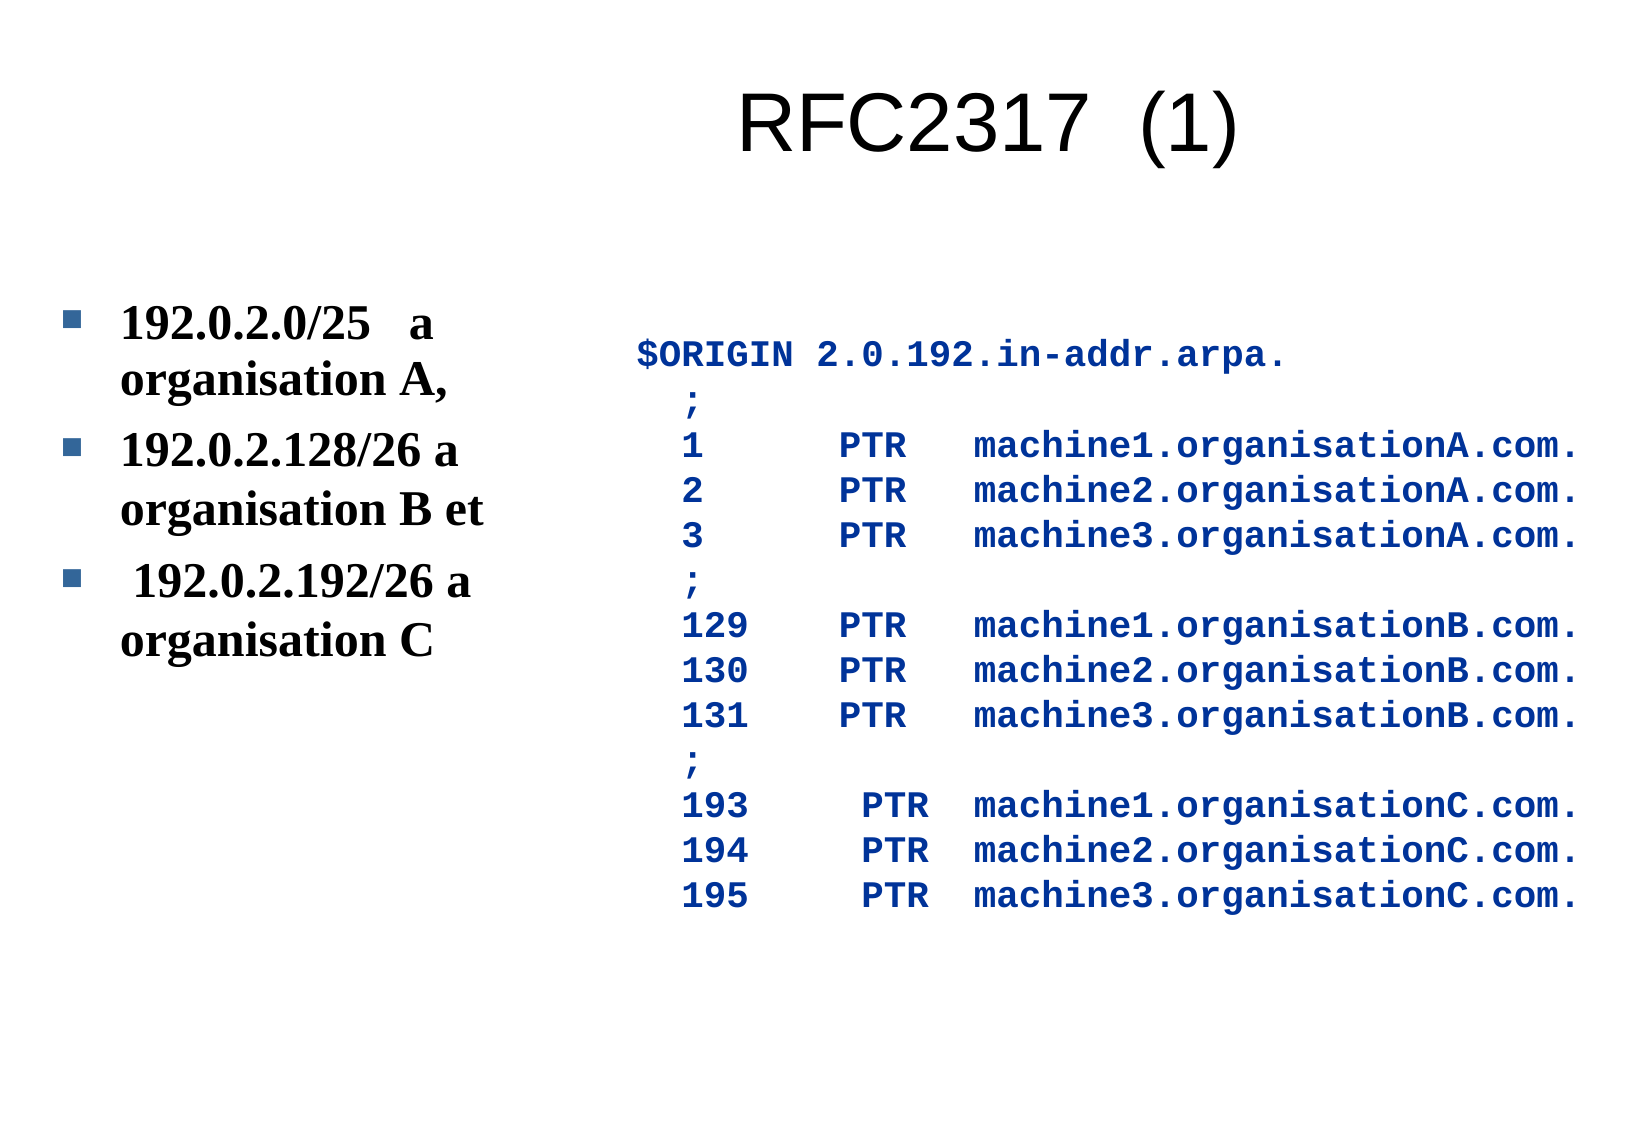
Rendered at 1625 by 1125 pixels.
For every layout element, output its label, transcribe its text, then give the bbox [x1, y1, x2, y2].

text_box RFC2317 (1) [446, 89, 1530, 174]
text_box 192.0.2.0/25 a organisation A, 192.0.2.128/26 a organisation B et 192.0.2.192/26 a organisation C [49, 287, 613, 821]
text_box $ORIGIN 2.0.192.in-addr.arpa. ; 1 PTR machine1.organisationA.com. 2 PTR machine2.organisationA.com. 3 PTR machine3.organisationA.com. ; 129 PTR machine1.organisationB.com. 130 PTR machine2.organisationB.com. 131 PTR machine3.organisationB.com. ; 193 PTR machine1.organisationC.com. 194 PTR machine2.organisationC.com. 195 PTR machine3.organisationC.com. [598, 324, 1625, 968]
